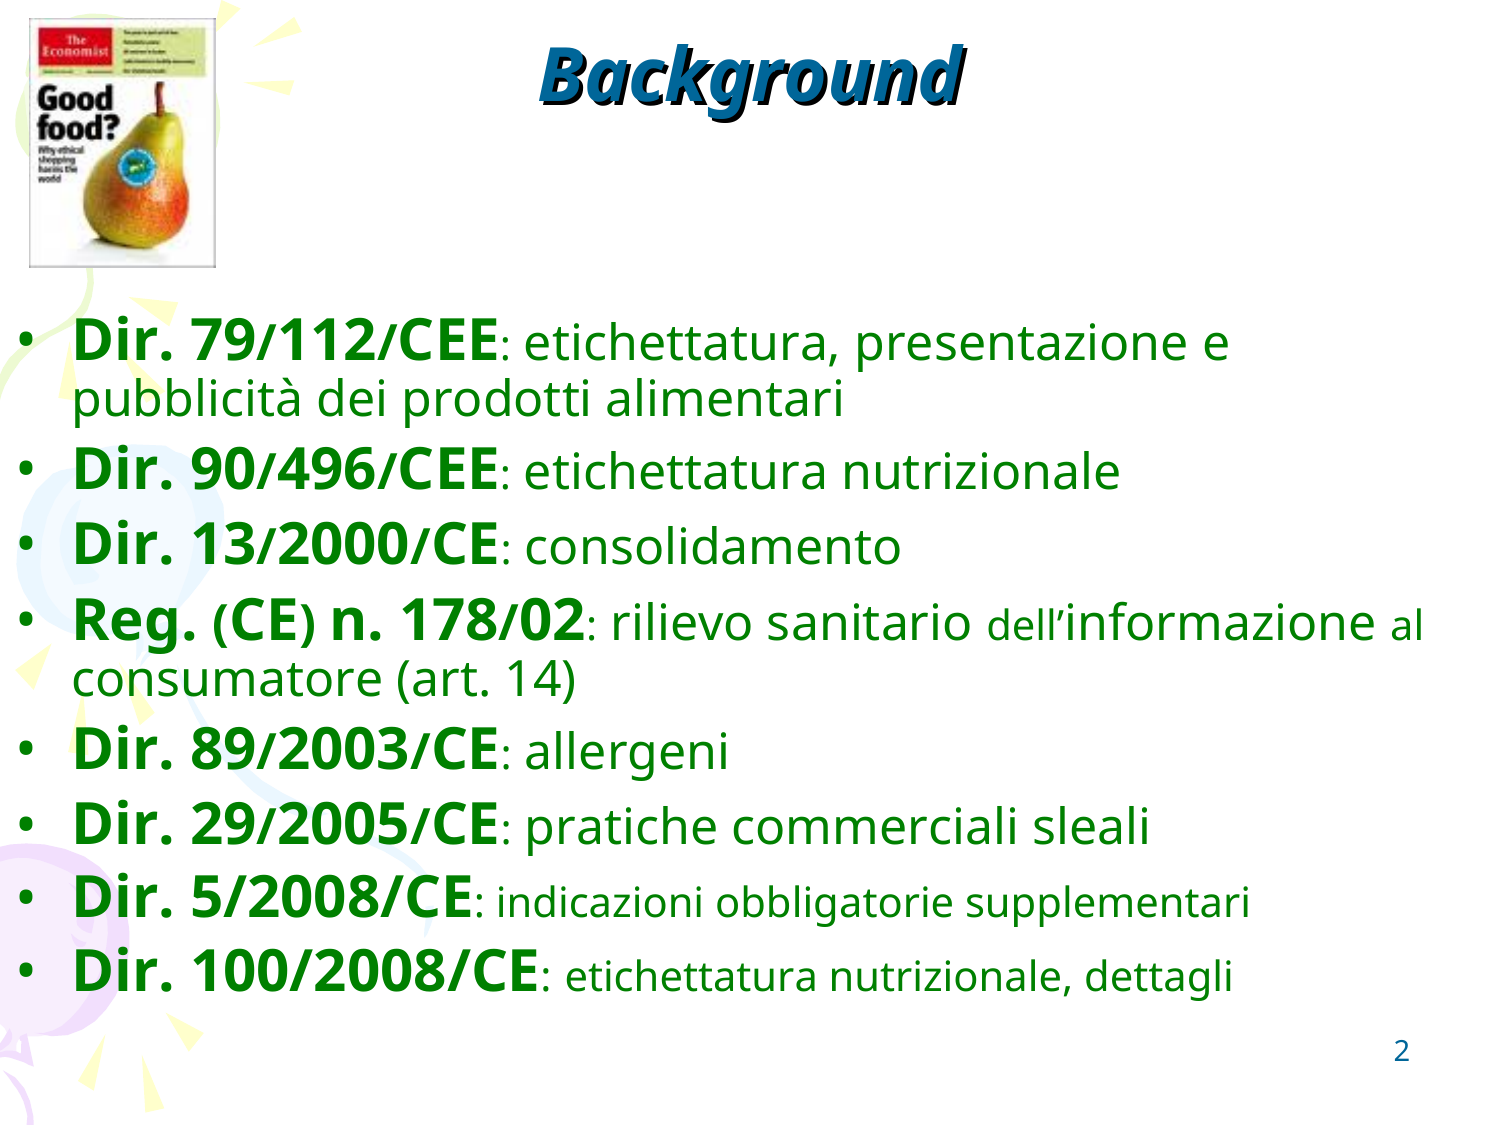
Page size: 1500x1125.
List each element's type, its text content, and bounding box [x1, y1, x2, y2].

picture [29, 18, 216, 268]
text_box <numero> [1074, 1041, 1426, 1100]
list Dir. 79/112/CEE: etichettatura, presentazione e pubblicità dei prodotti alimentari Dir. 90/496/CEE: etichettatura nutrizionale Dir. 13/2000/CE: consolidamento Reg. (CE) n. 178/02: rilievo sanitario dell’informazione al consumatore (art. 14) Dir. 89/2003/CE: allergeni Dir. 29/2005/CE: pratiche commerciali sleali Dir. 5/2008/CE: indicazioni obbligatorie supplementari Dir. 100/2008/CE: etichettatura nutrizionale, dettagli [0, 302, 1475, 1041]
title Background [0, 0, 1500, 126]
